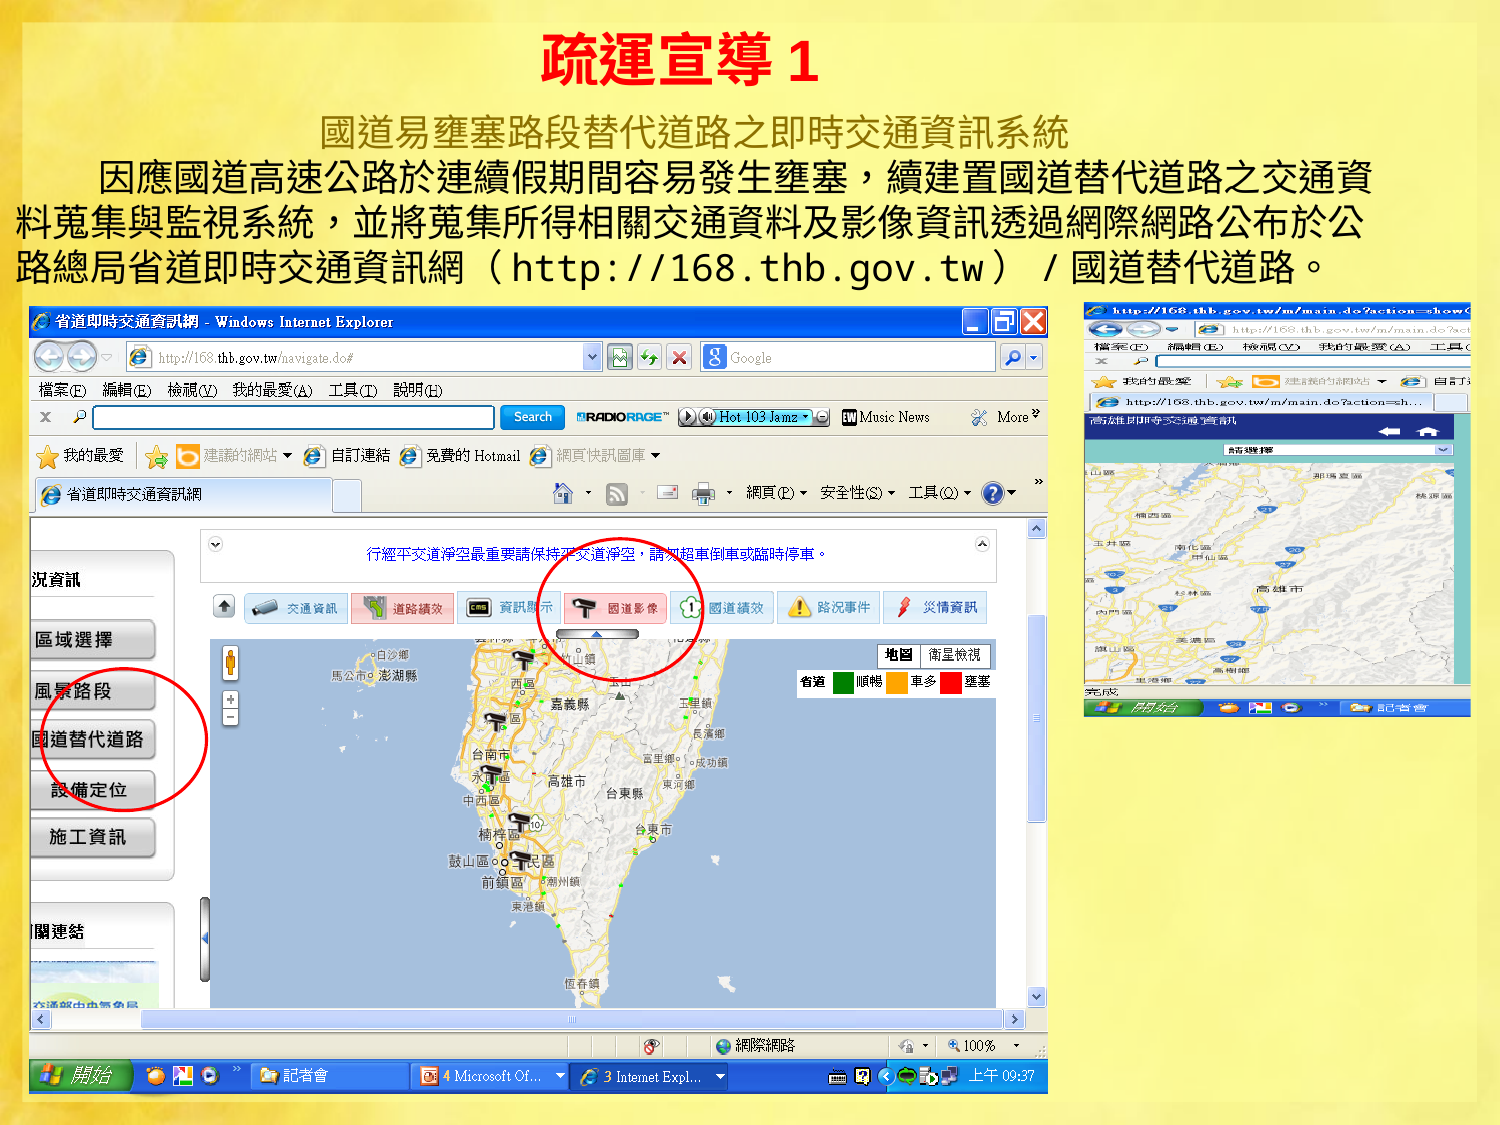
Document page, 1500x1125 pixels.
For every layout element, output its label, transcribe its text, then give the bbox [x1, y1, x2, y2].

text_box 國道易壅塞路段替代道路之即時交通資訊系統 因應國道高速公路於連續假期間容易發生壅塞，續建置國道替代道路之交通資料蒐集與監視系統，並將蒐集所得相關交通資料及影像資訊透過網際網路公布於公路總局省道即時交通資訊網（http://168.thb.gov.tw）/國道替代道路。 [0, 102, 1418, 297]
text_box 疏運宣導1 [526, 16, 835, 101]
picture [29, 306, 1048, 1095]
picture [1083, 302, 1471, 717]
